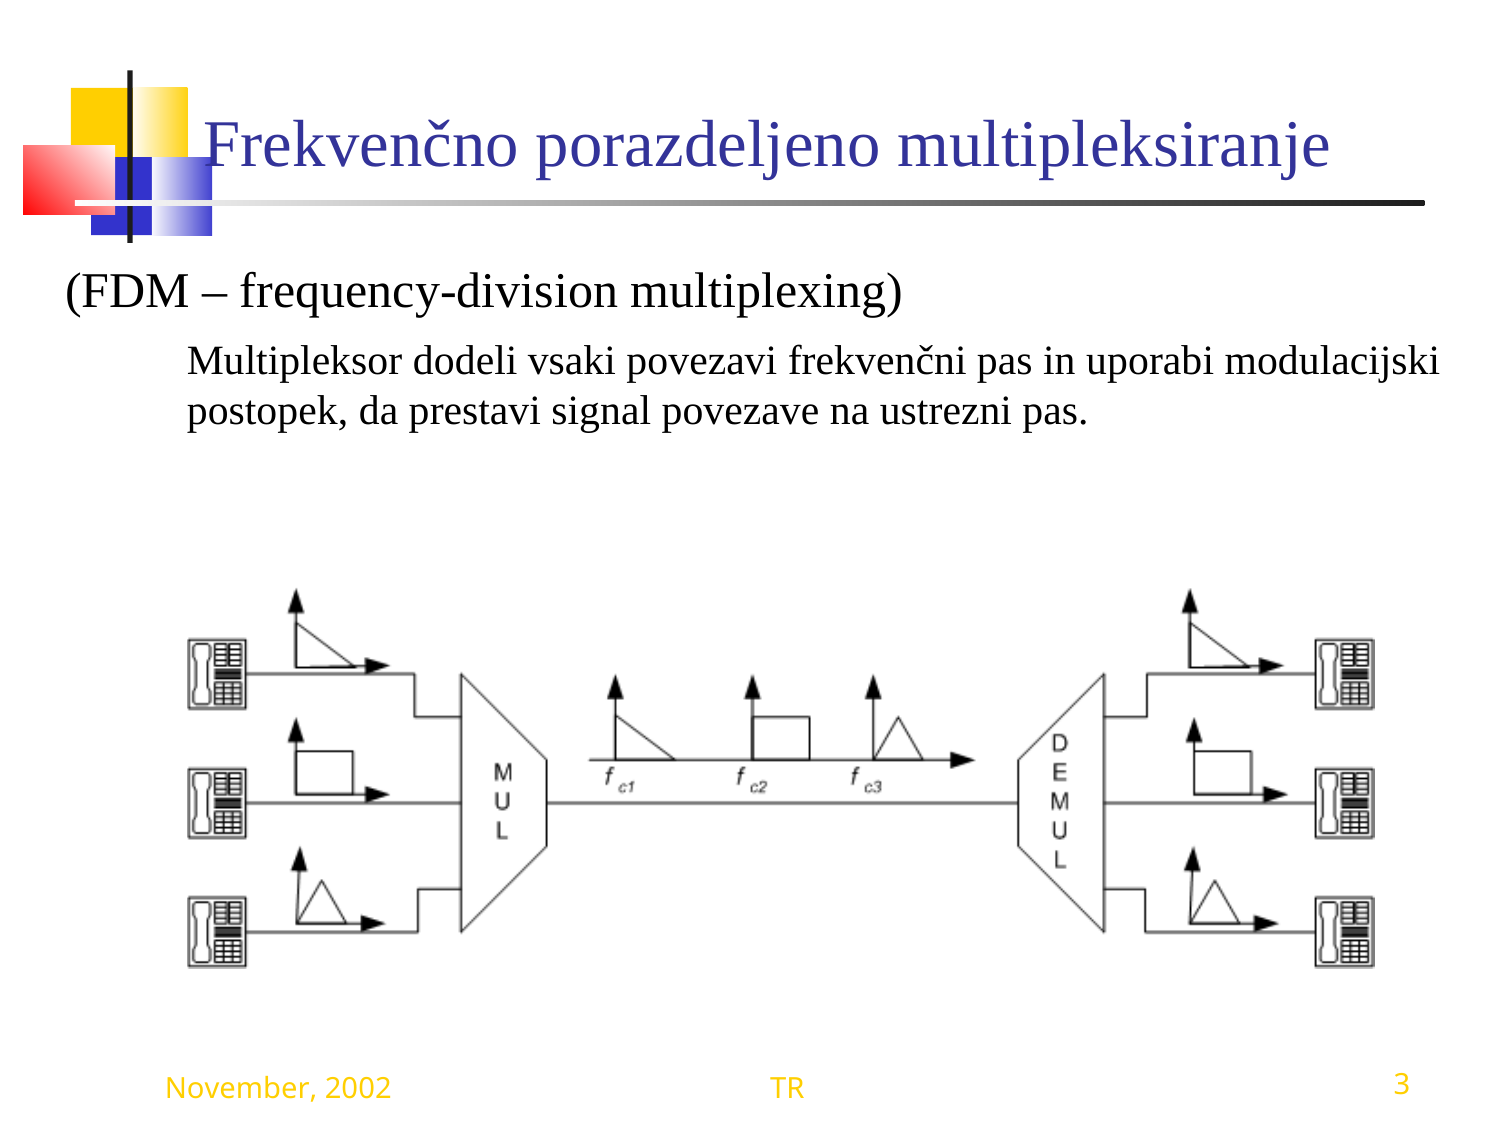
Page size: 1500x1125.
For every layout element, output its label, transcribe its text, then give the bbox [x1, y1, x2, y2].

text_box TR [549, 1037, 1026, 1113]
text_box November, 2002 [150, 1037, 463, 1113]
title Frekvenčno porazdeljeno multipleksiranje [188, 92, 1468, 188]
text_box <number> [1112, 1037, 1426, 1113]
list (FDM – frequency-division multiplexing) Multipleksor dodeli vsaki povezavi frekvenčni pas in uporabi modulacijski postopek, da prestavi signal povezave na ustrezni pas. [50, 249, 1469, 513]
picture [187, 587, 1375, 969]
